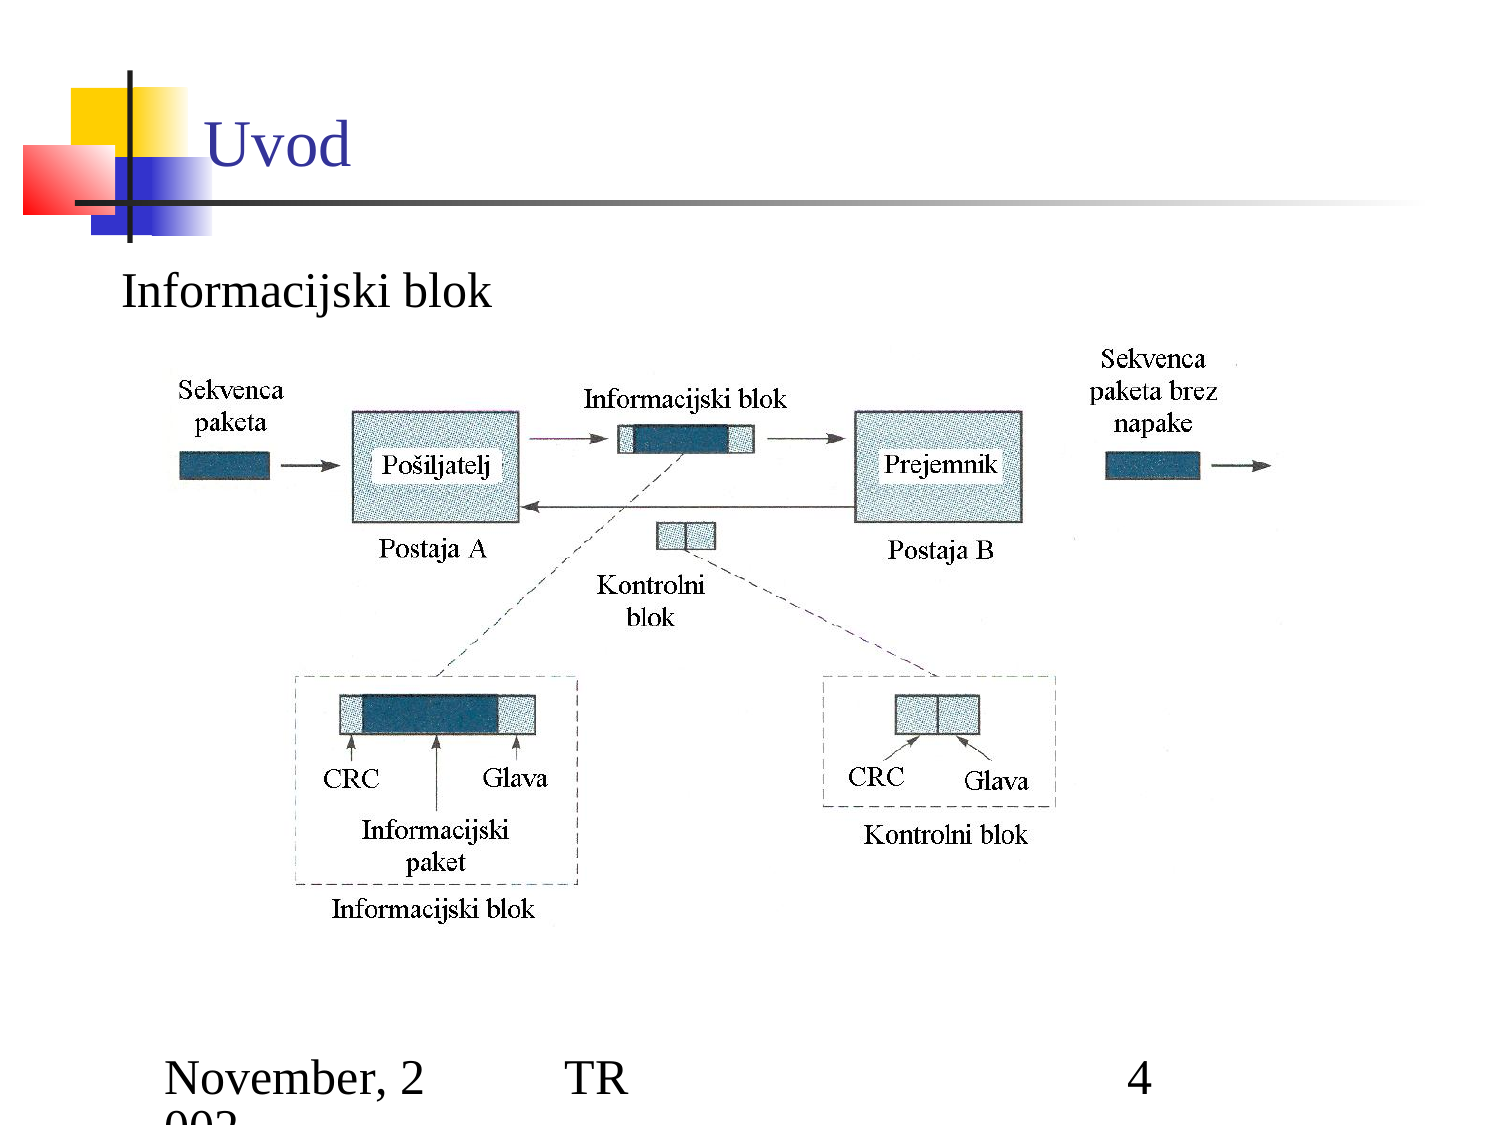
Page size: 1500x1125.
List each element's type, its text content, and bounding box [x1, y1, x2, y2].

title Uvod [188, 92, 1468, 188]
picture [162, 337, 1288, 932]
list Informacijski blok [50, 249, 1469, 351]
